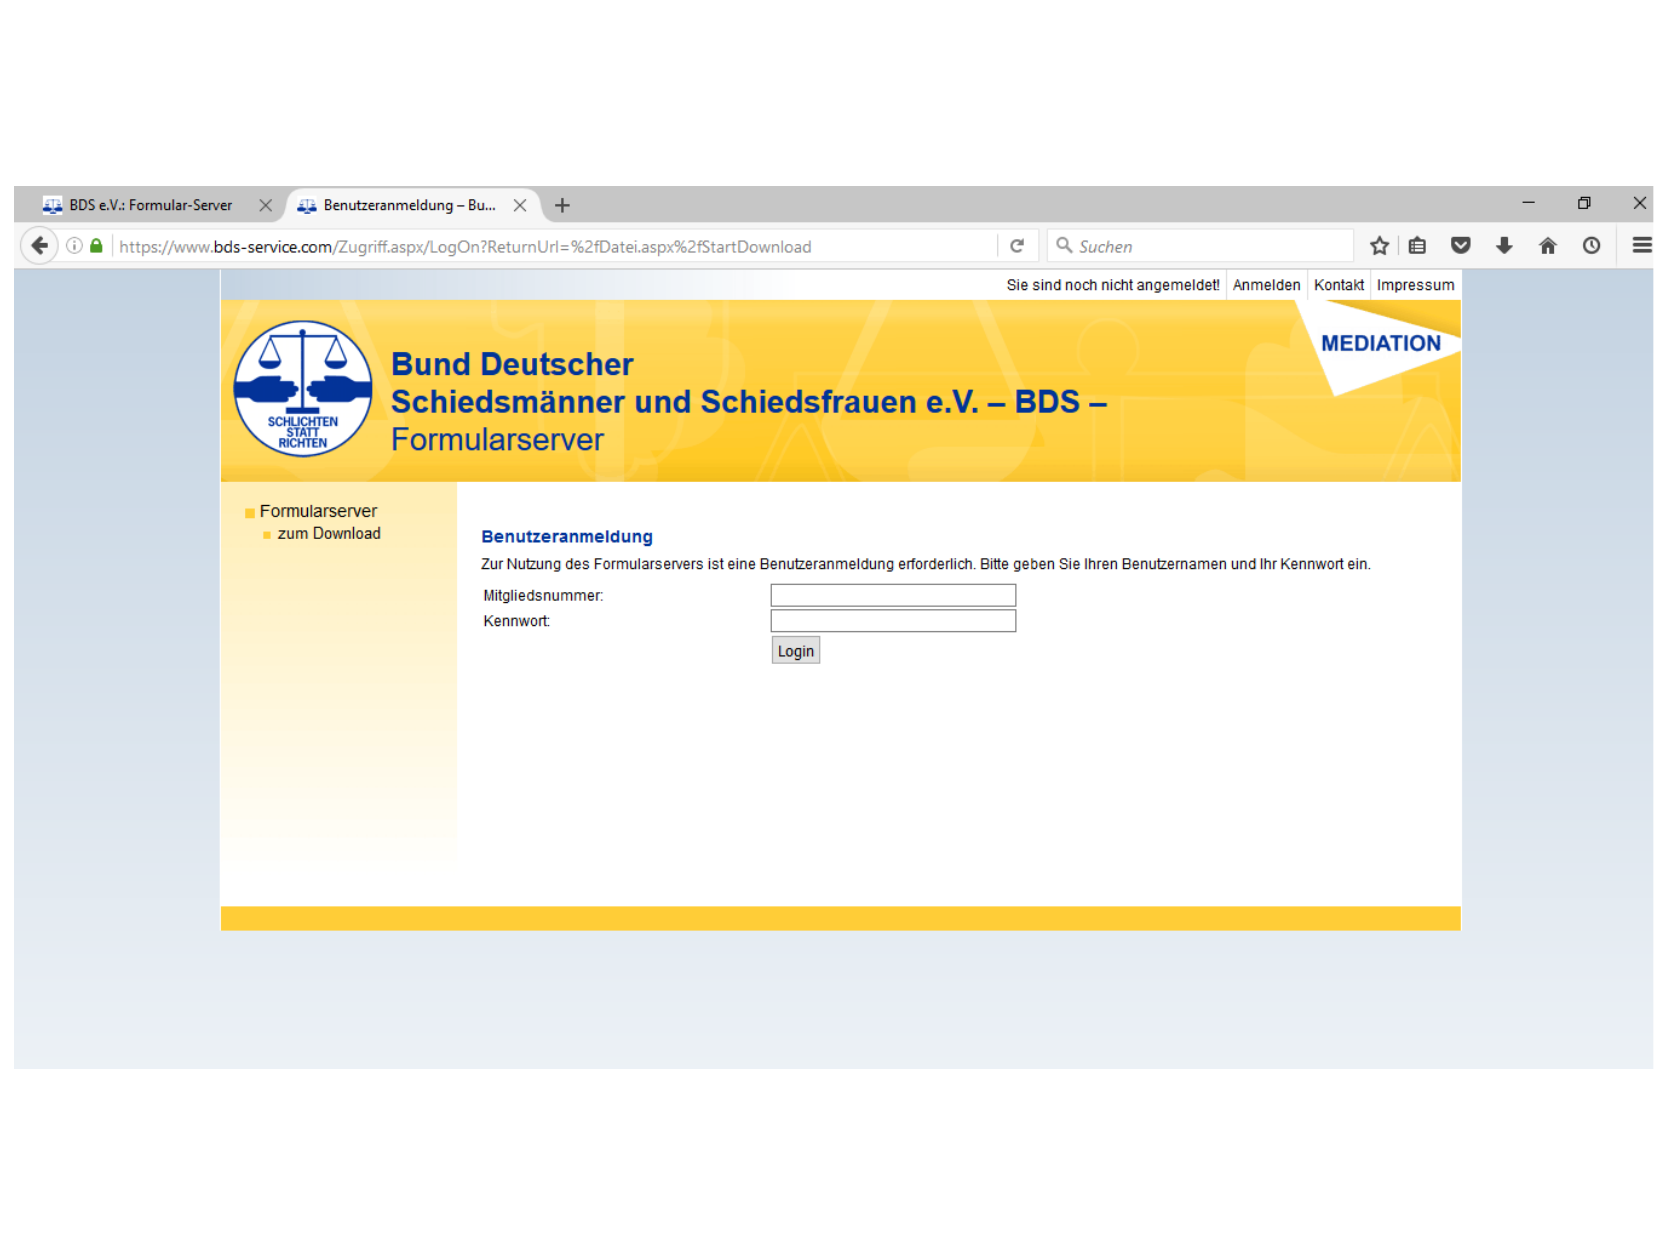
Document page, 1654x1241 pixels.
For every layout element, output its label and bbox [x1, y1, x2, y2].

picture [14, 186, 1654, 1069]
